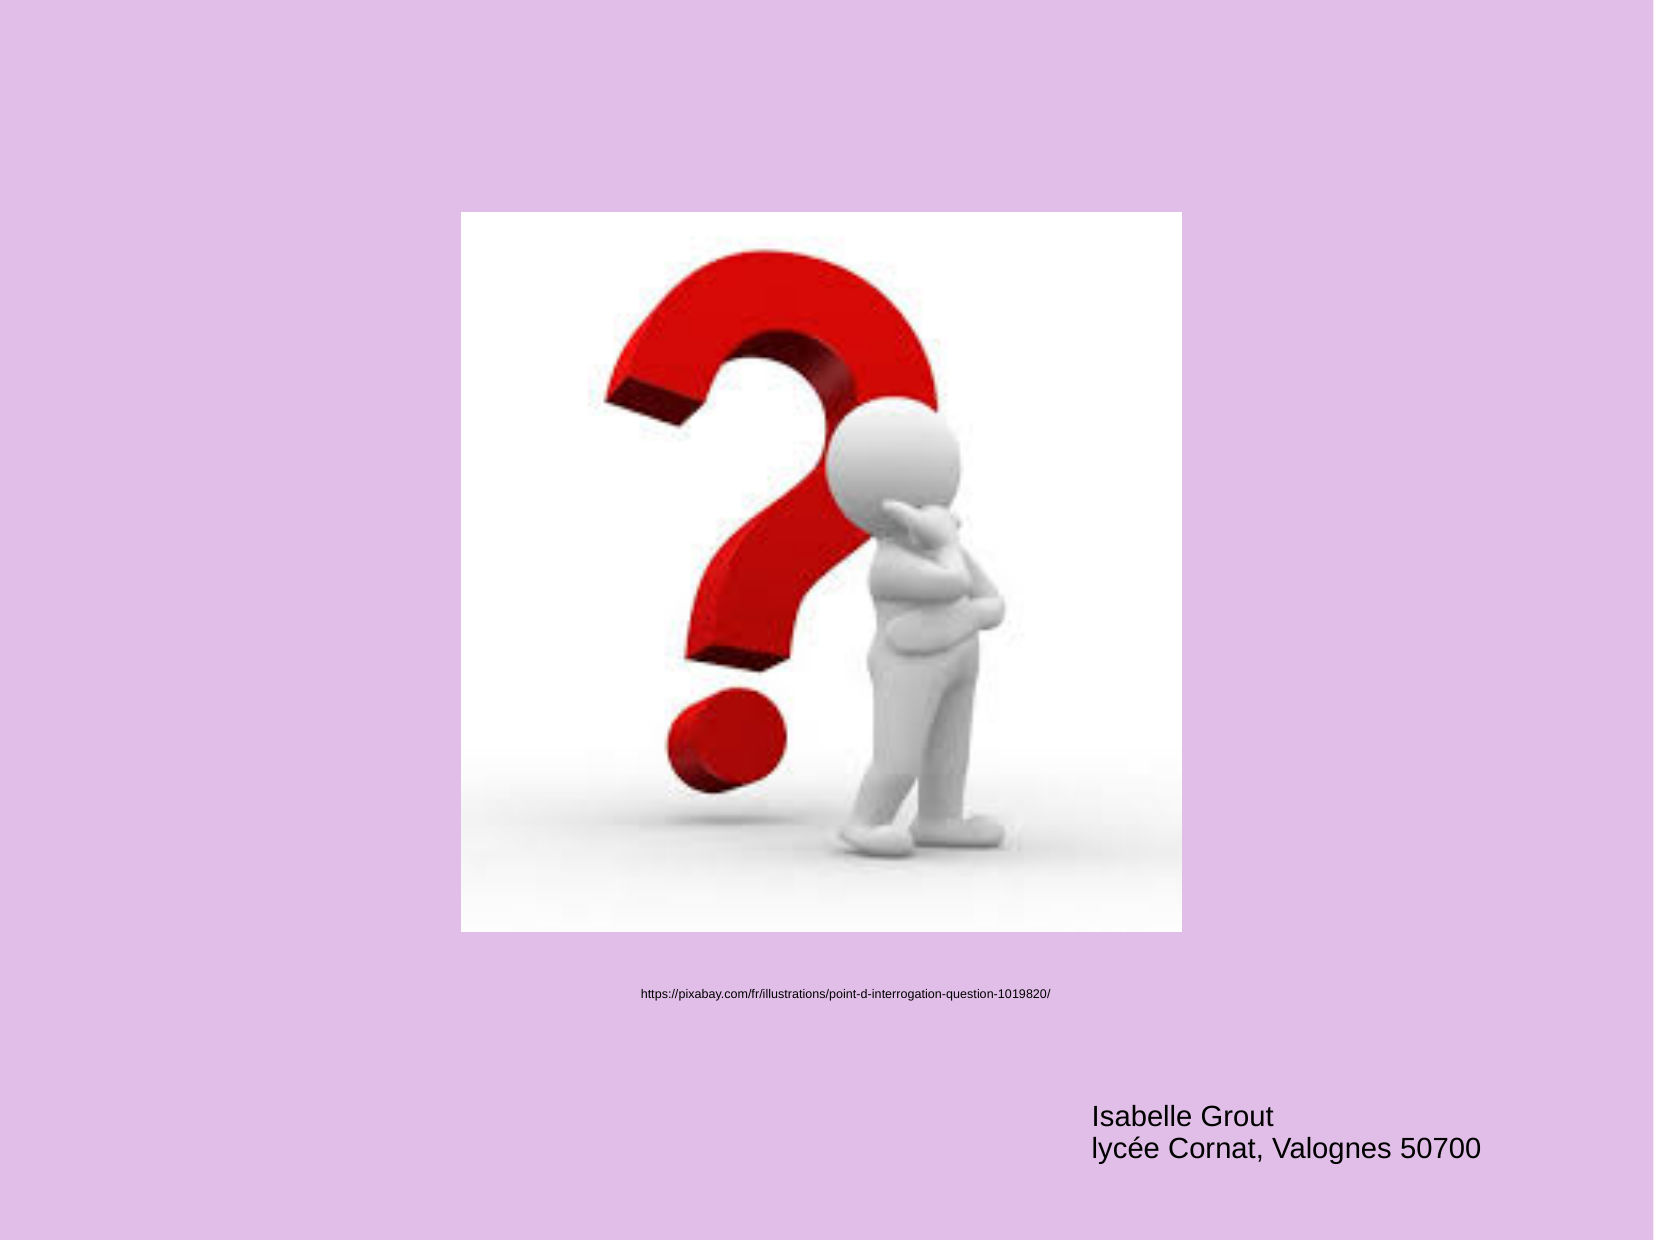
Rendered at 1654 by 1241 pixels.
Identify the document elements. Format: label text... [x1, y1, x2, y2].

text_box https://pixabay.com/fr/illustrations/point-d-interrogation-question-1019820/ [625, 980, 1075, 1010]
picture [461, 212, 1182, 932]
text_box Isabelle Grout lycée Cornat, Valognes 50700 [1068, 1090, 1538, 1172]
